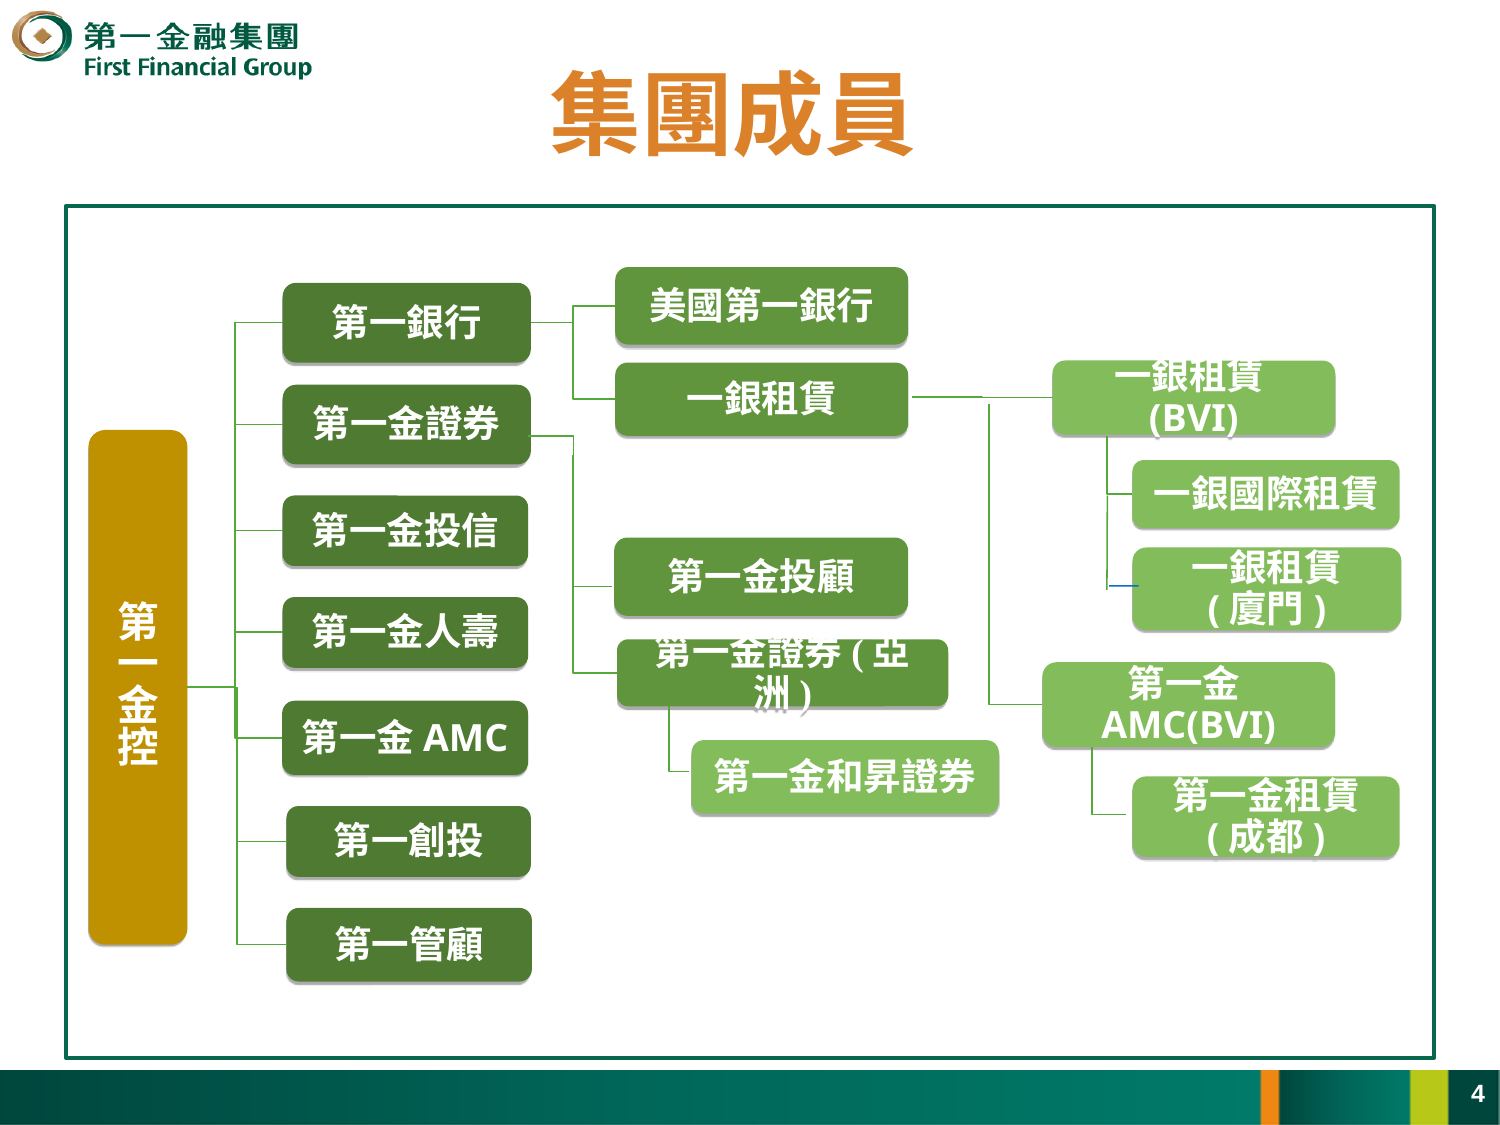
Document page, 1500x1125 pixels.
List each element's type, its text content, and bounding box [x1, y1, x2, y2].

picture [0, 1070, 1149, 1125]
text_box 一銀租賃 [615, 362, 909, 436]
text_box 第一金控 [88, 429, 188, 945]
text_box 一銀國際租賃 [1132, 460, 1400, 529]
text_box 4 [1149, 1070, 1500, 1125]
text_box 第一金AMC [282, 700, 529, 775]
text_box 第一創投 [286, 806, 531, 877]
text_box 第一金投信 [282, 495, 529, 566]
text_box 集團成員 [517, 49, 949, 178]
text_box 第一管顧 [286, 907, 532, 982]
text_box 第一金租賃 (成都) [1132, 776, 1400, 857]
text_box 第一金證券(亞洲) [881, 639, 901, 663]
text_box 第一金證券(亞洲) [617, 639, 949, 707]
text_box 第一金投顧 [614, 537, 909, 616]
text_box 第一金人壽 [282, 597, 529, 668]
text_box 第一金和昇證券 [691, 740, 999, 814]
text_box 一銀租賃 (廈門) [1132, 547, 1402, 631]
text_box 一銀租賃(BVI) [1052, 360, 1336, 435]
picture [11, 8, 313, 80]
text_box 第一銀行 [282, 282, 531, 363]
text_box 第一金證券 [282, 384, 531, 465]
text_box 美國第一銀行 [615, 267, 909, 345]
text_box 第一金AMC(BVI) [1042, 662, 1336, 747]
